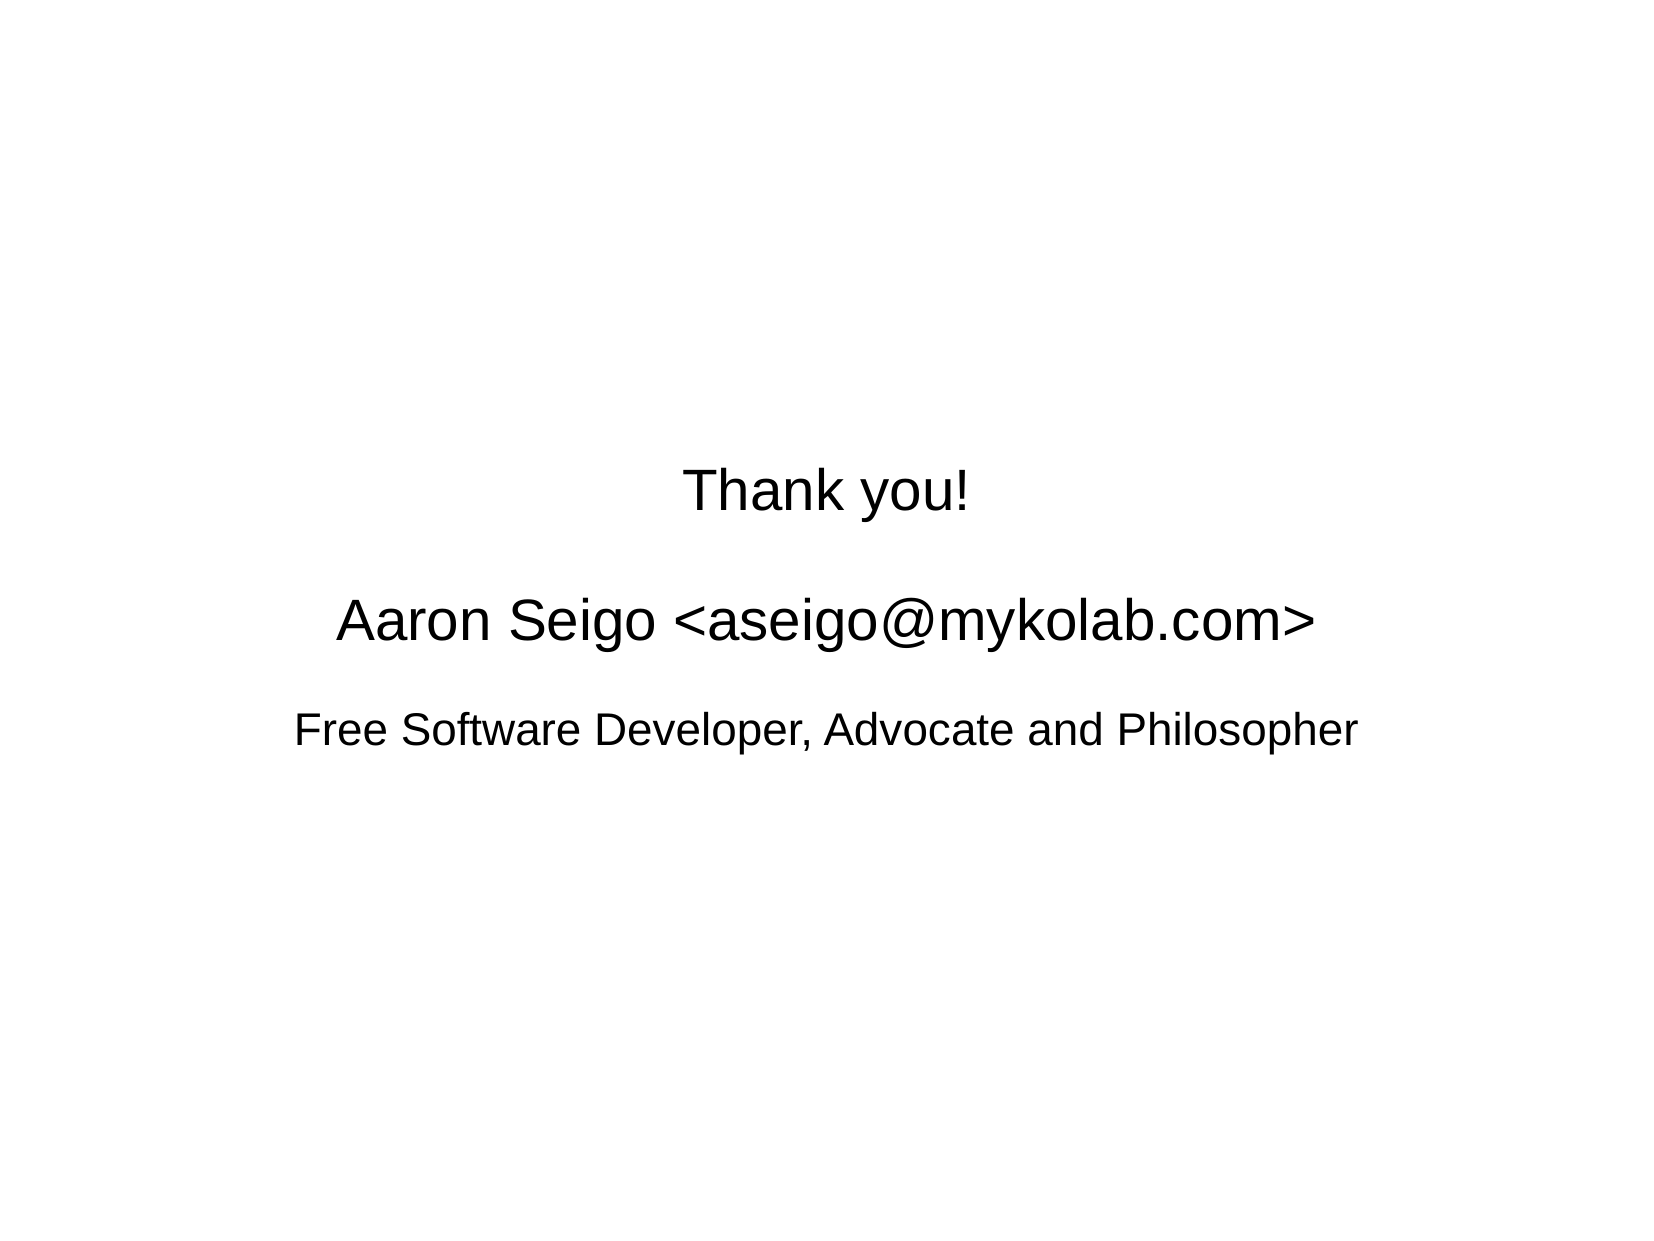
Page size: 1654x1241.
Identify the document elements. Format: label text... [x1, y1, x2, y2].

text_box Thank you! Aaron Seigo <aseigo@mykolab.com> Free Software Developer, Advocate and Philosopher [0, 385, 1654, 771]
